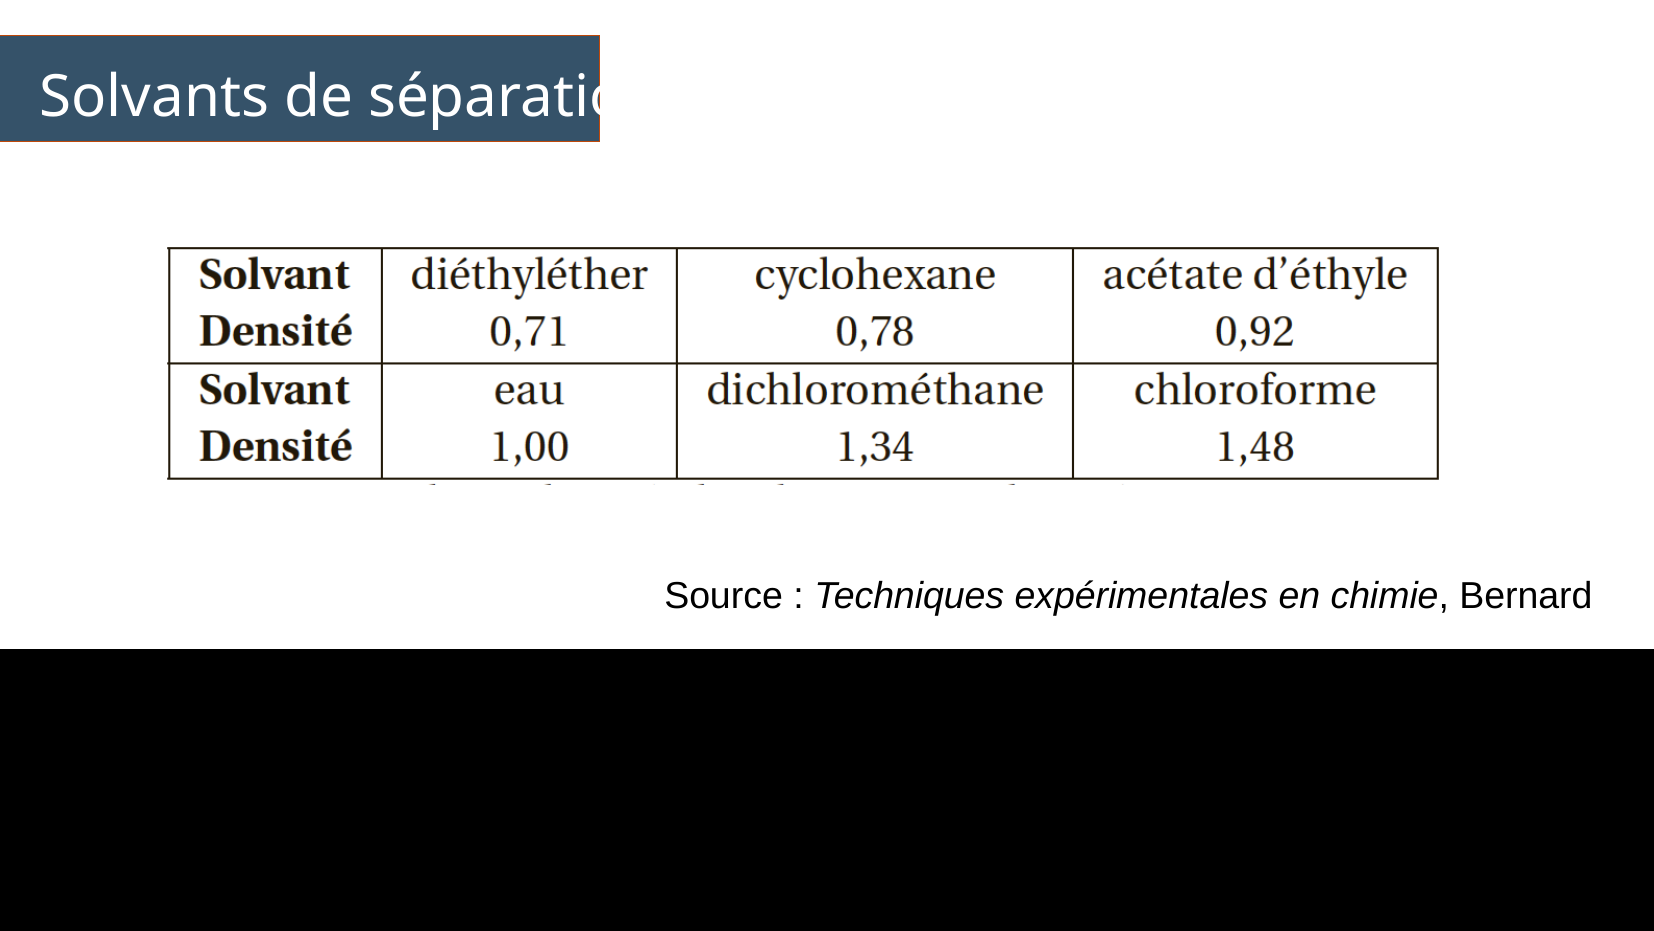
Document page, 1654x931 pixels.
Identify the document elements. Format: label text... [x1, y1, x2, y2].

text_box [0, 649, 1654, 931]
text_box [0, 35, 600, 142]
text_box Solvants de séparation [24, 47, 600, 137]
text_box Source : Techniques expérimentales en chimie, Bernard [649, 566, 1642, 638]
picture [162, 244, 1442, 485]
